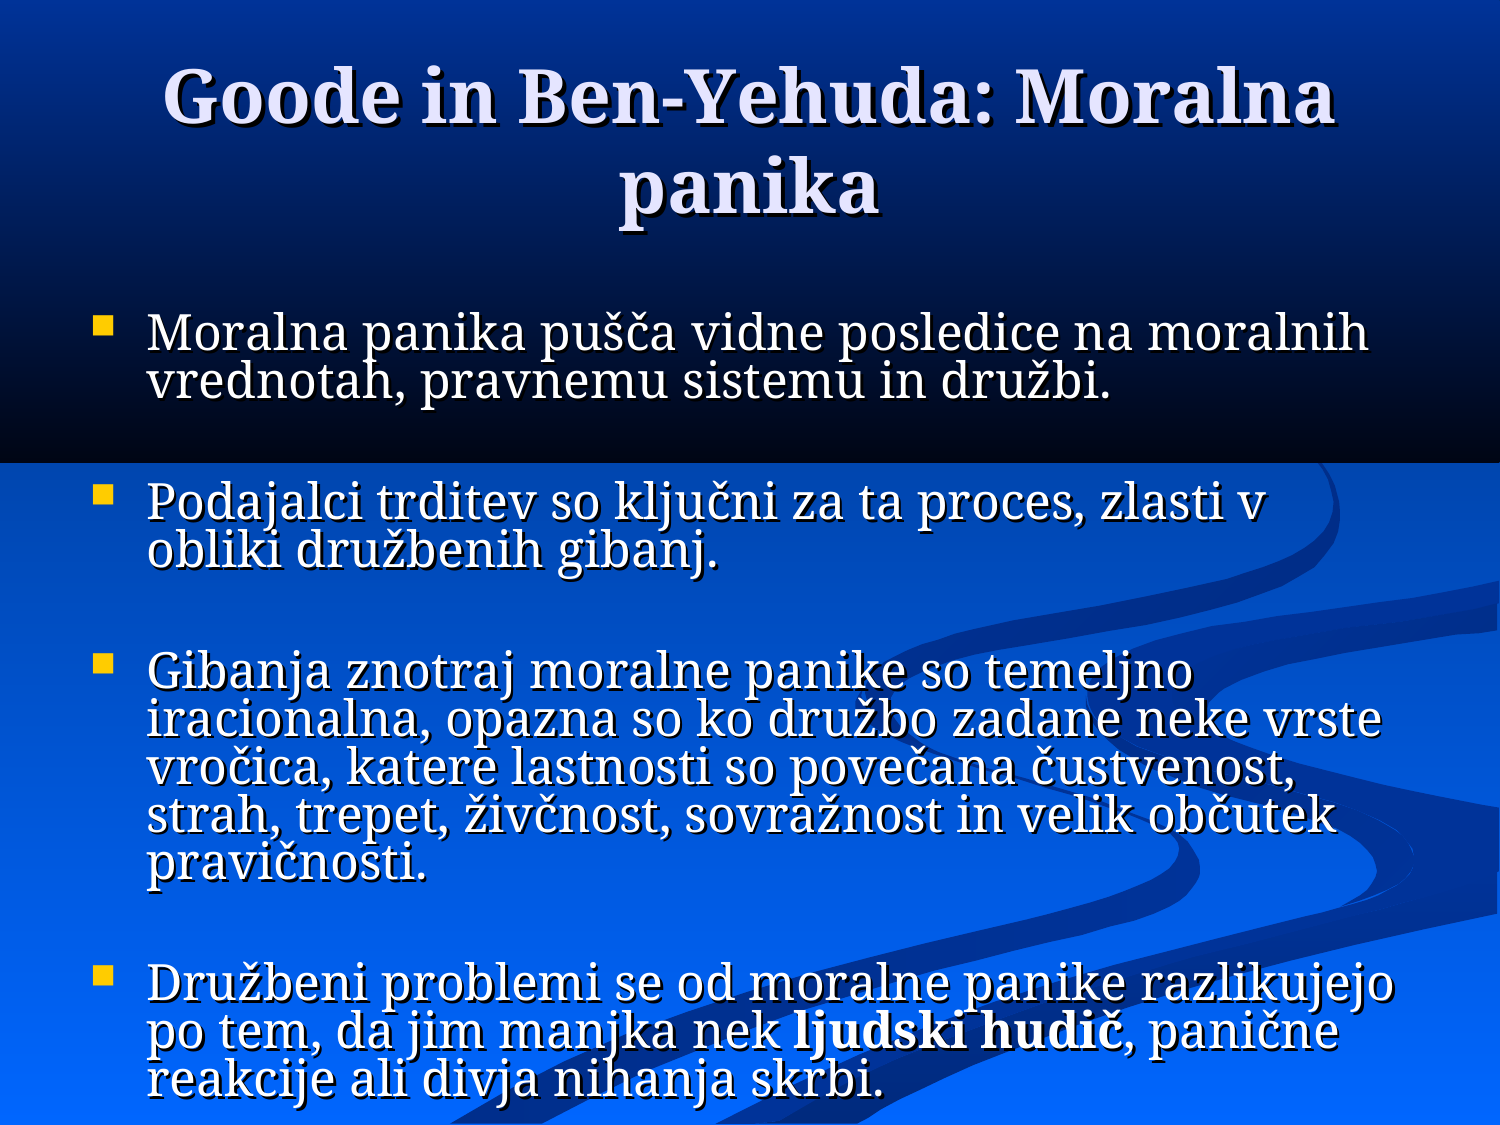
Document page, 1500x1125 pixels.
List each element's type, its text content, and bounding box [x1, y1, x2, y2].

title Goode in Ben-Yehuda: Moralna panika [75, 45, 1426, 233]
list Moralna panika pušča vidne posledice na moralnih vrednotah, pravnemu sistemu in družbi. Podajalci trditev so ključni za ta proces, zlasti v obliki družbenih gibanj. Gibanja znotraj moralne panike so temeljno iracionalna, opazna so ko družbo zadane neke vrste vročica, katere lastnosti so povečana čustvenost, strah, trepet, živčnost, sovražnost in velik občutek pravičnosti. Družbeni problemi se od moralne panike razlikujejo po tem, da jim manjka nek ljudski hudič, panične reakcije ali divja nihanja skrbi. [75, 262, 1426, 1095]
